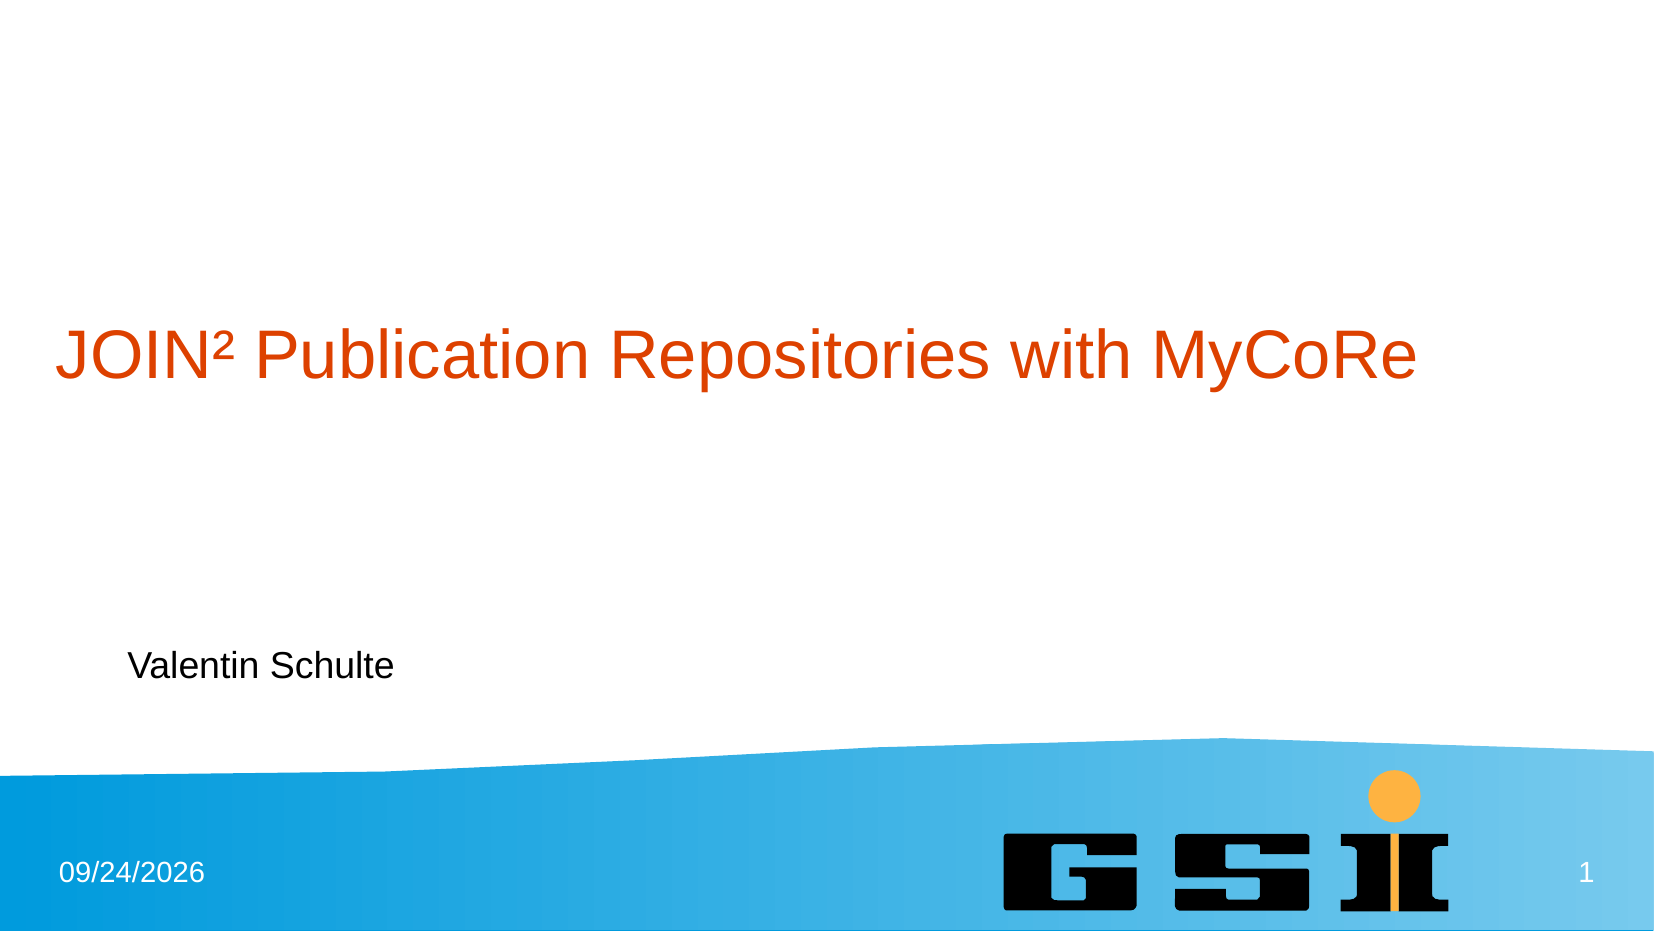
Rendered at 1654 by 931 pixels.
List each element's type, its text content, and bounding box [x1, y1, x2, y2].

picture [975, 748, 1468, 929]
title JOIN² Publication Repositories with MyCoRe [0, 265, 1477, 443]
text_box Valentin Schulte [112, 637, 410, 695]
